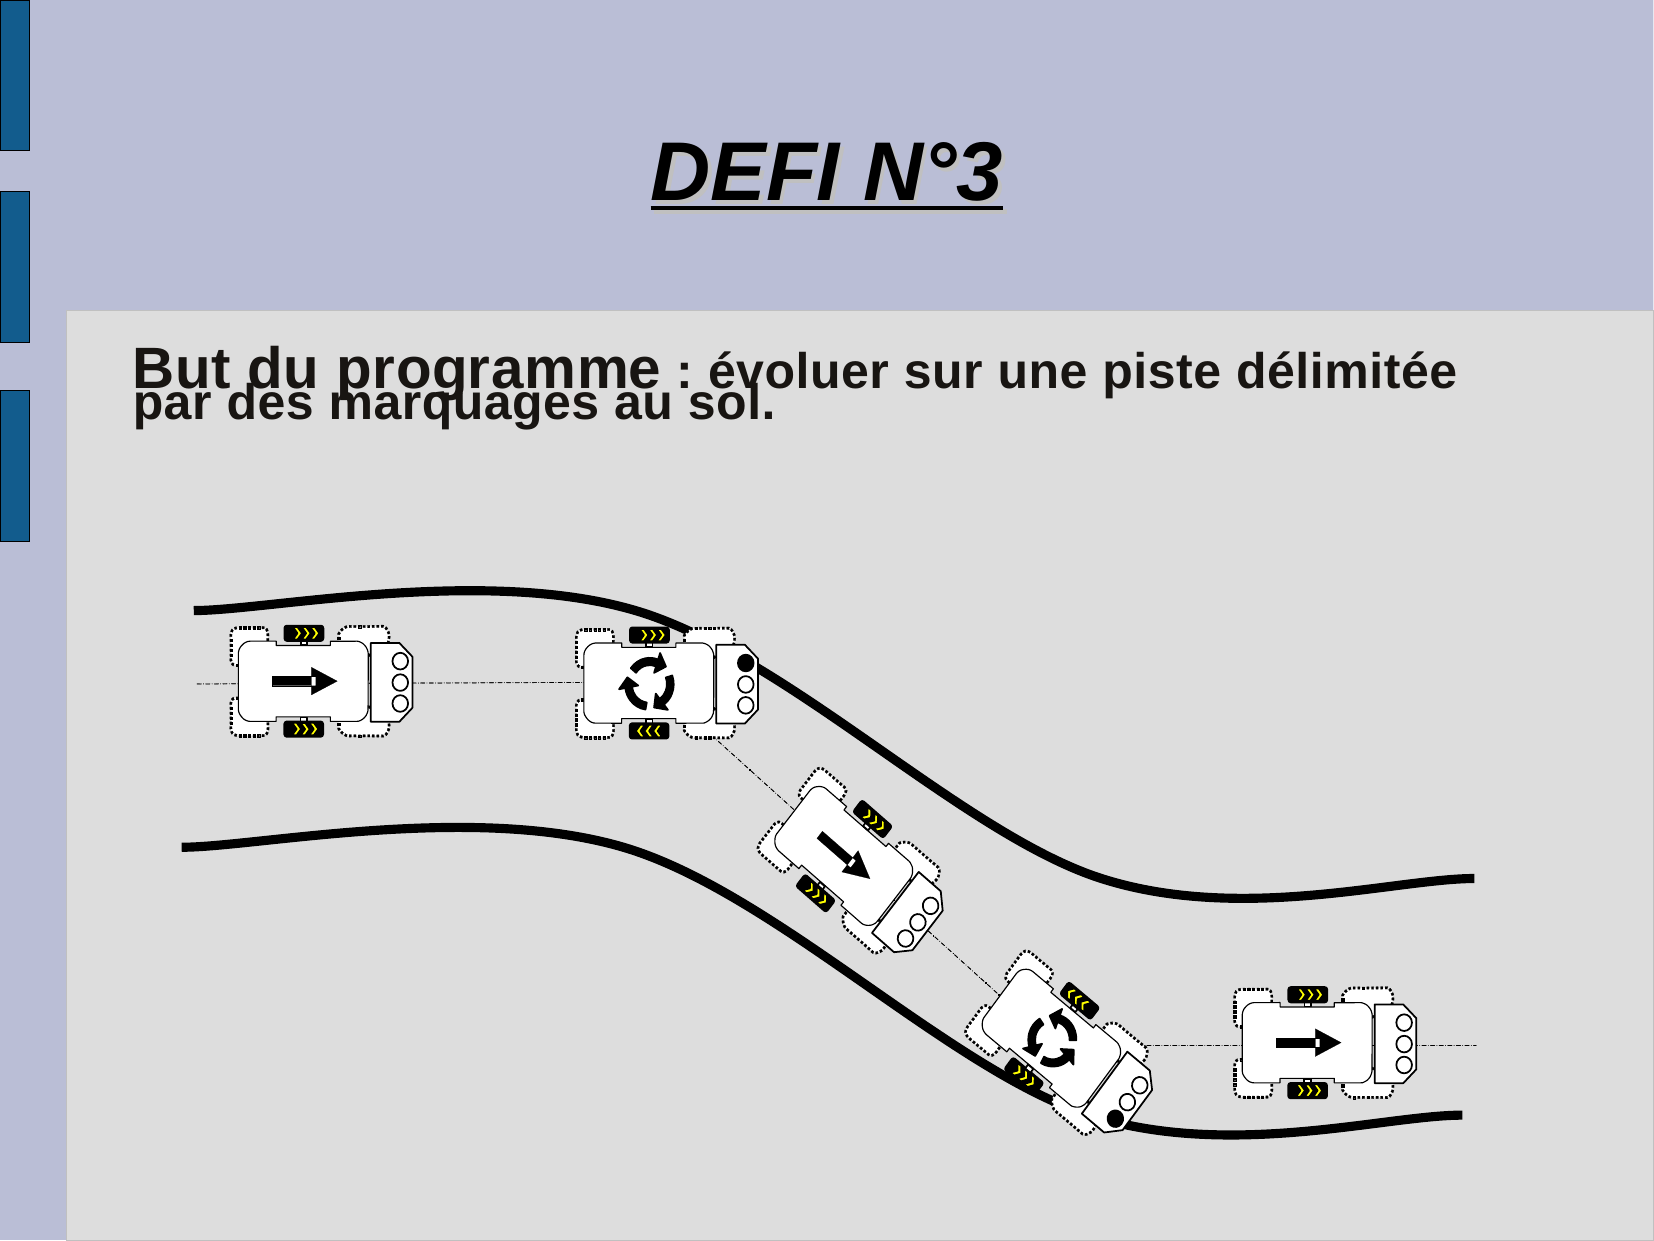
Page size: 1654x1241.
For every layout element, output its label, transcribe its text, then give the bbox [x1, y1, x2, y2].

text_box DEFI N°3 [635, 118, 1018, 227]
text_box But du programme : évoluer sur une piste délimitée par des marquages au sol. [118, 363, 1506, 502]
picture [177, 561, 1477, 1165]
